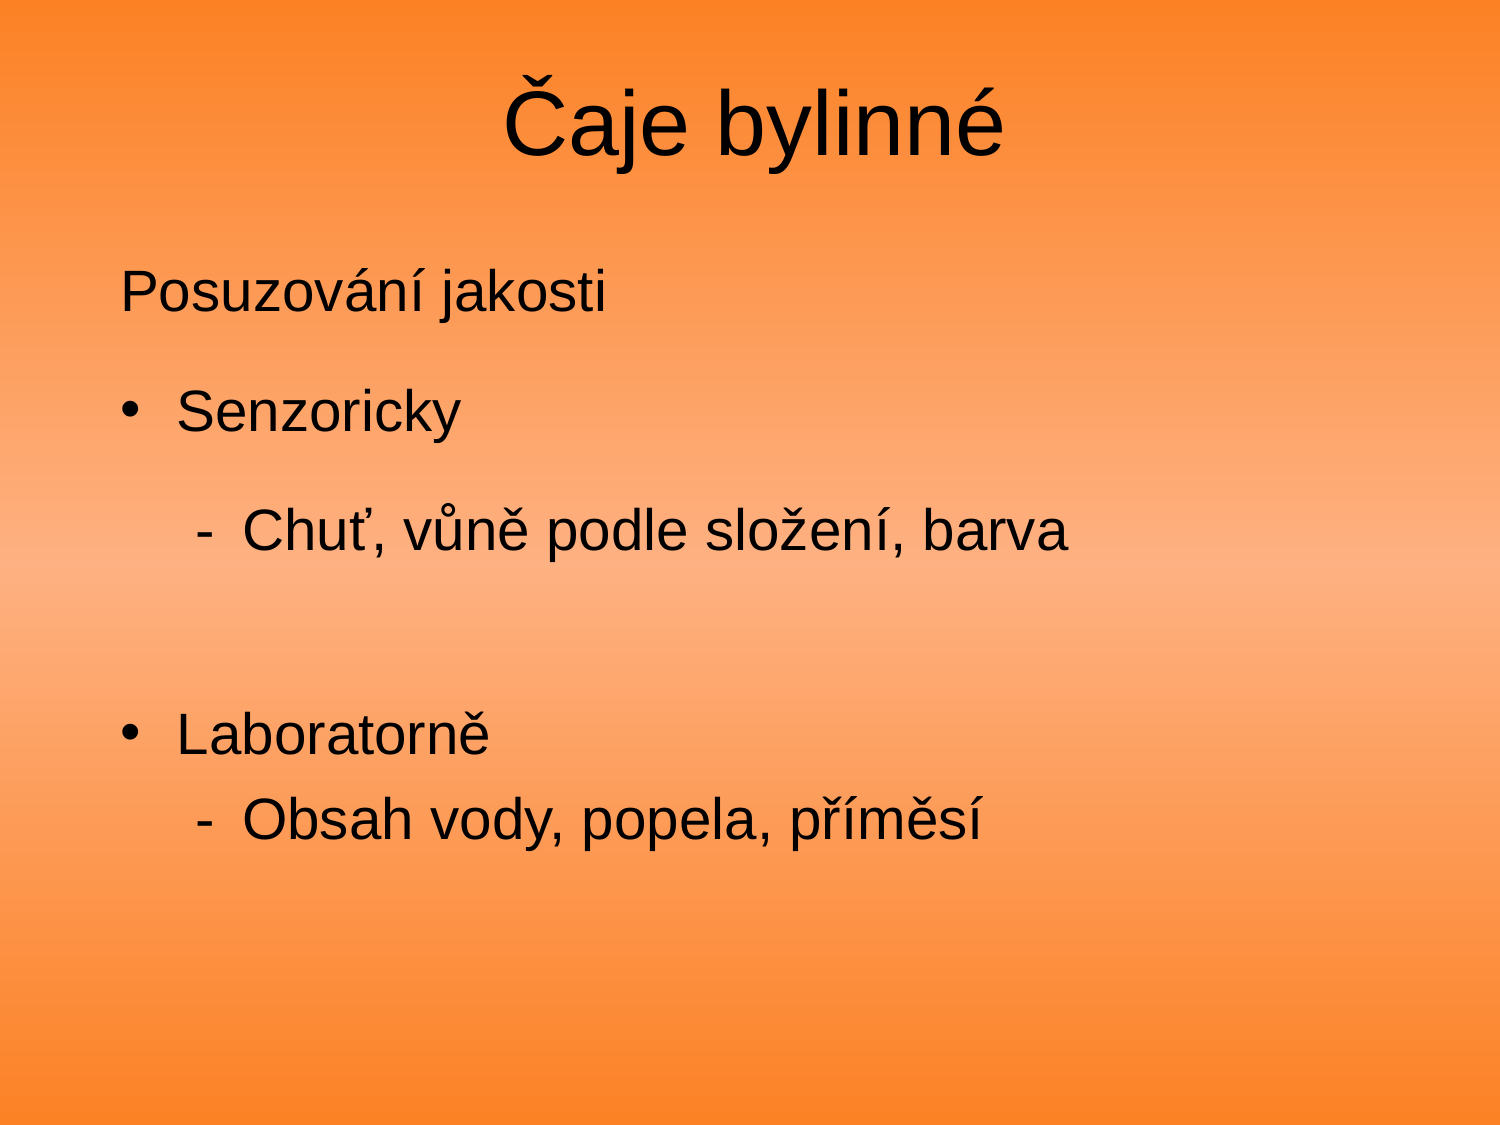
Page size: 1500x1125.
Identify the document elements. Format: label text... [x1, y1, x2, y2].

title Čaje bylinné [117, 56, 1393, 182]
list Posuzování jakosti Senzoricky - Chuť, vůně podle složení, barva Laboratorně - Obsah vody, popela, příměsí [105, 246, 1417, 1036]
